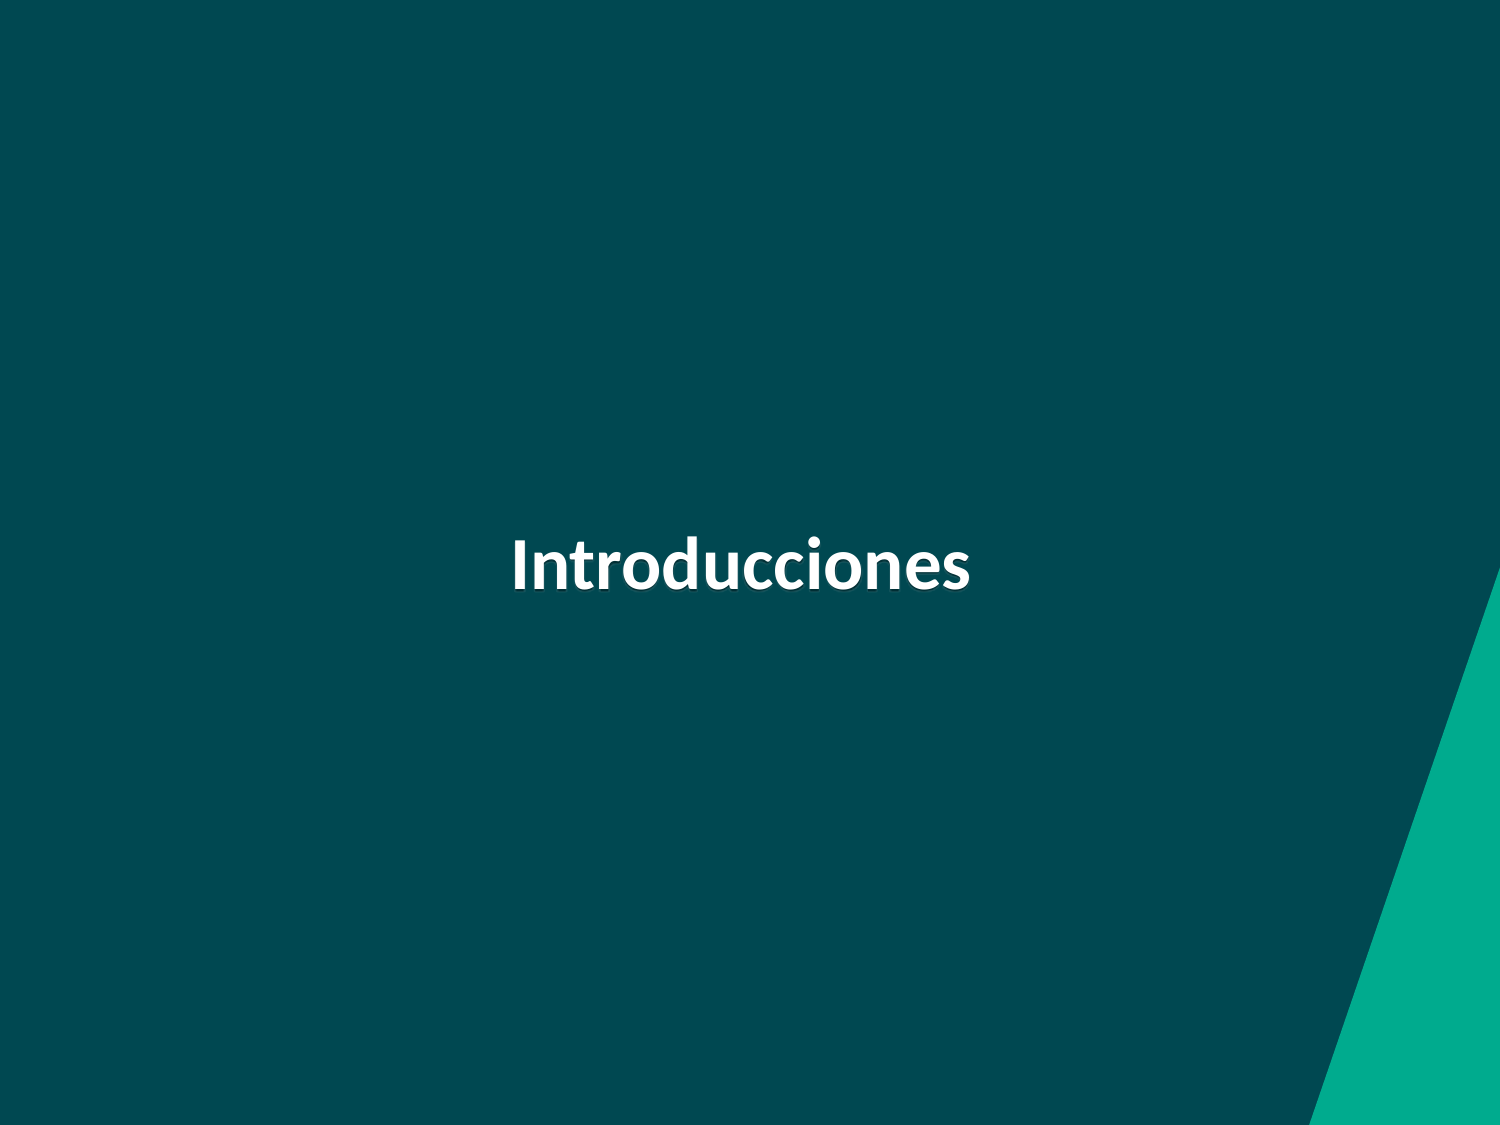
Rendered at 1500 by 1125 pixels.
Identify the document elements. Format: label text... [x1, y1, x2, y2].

title Introducciones [185, 501, 1315, 624]
